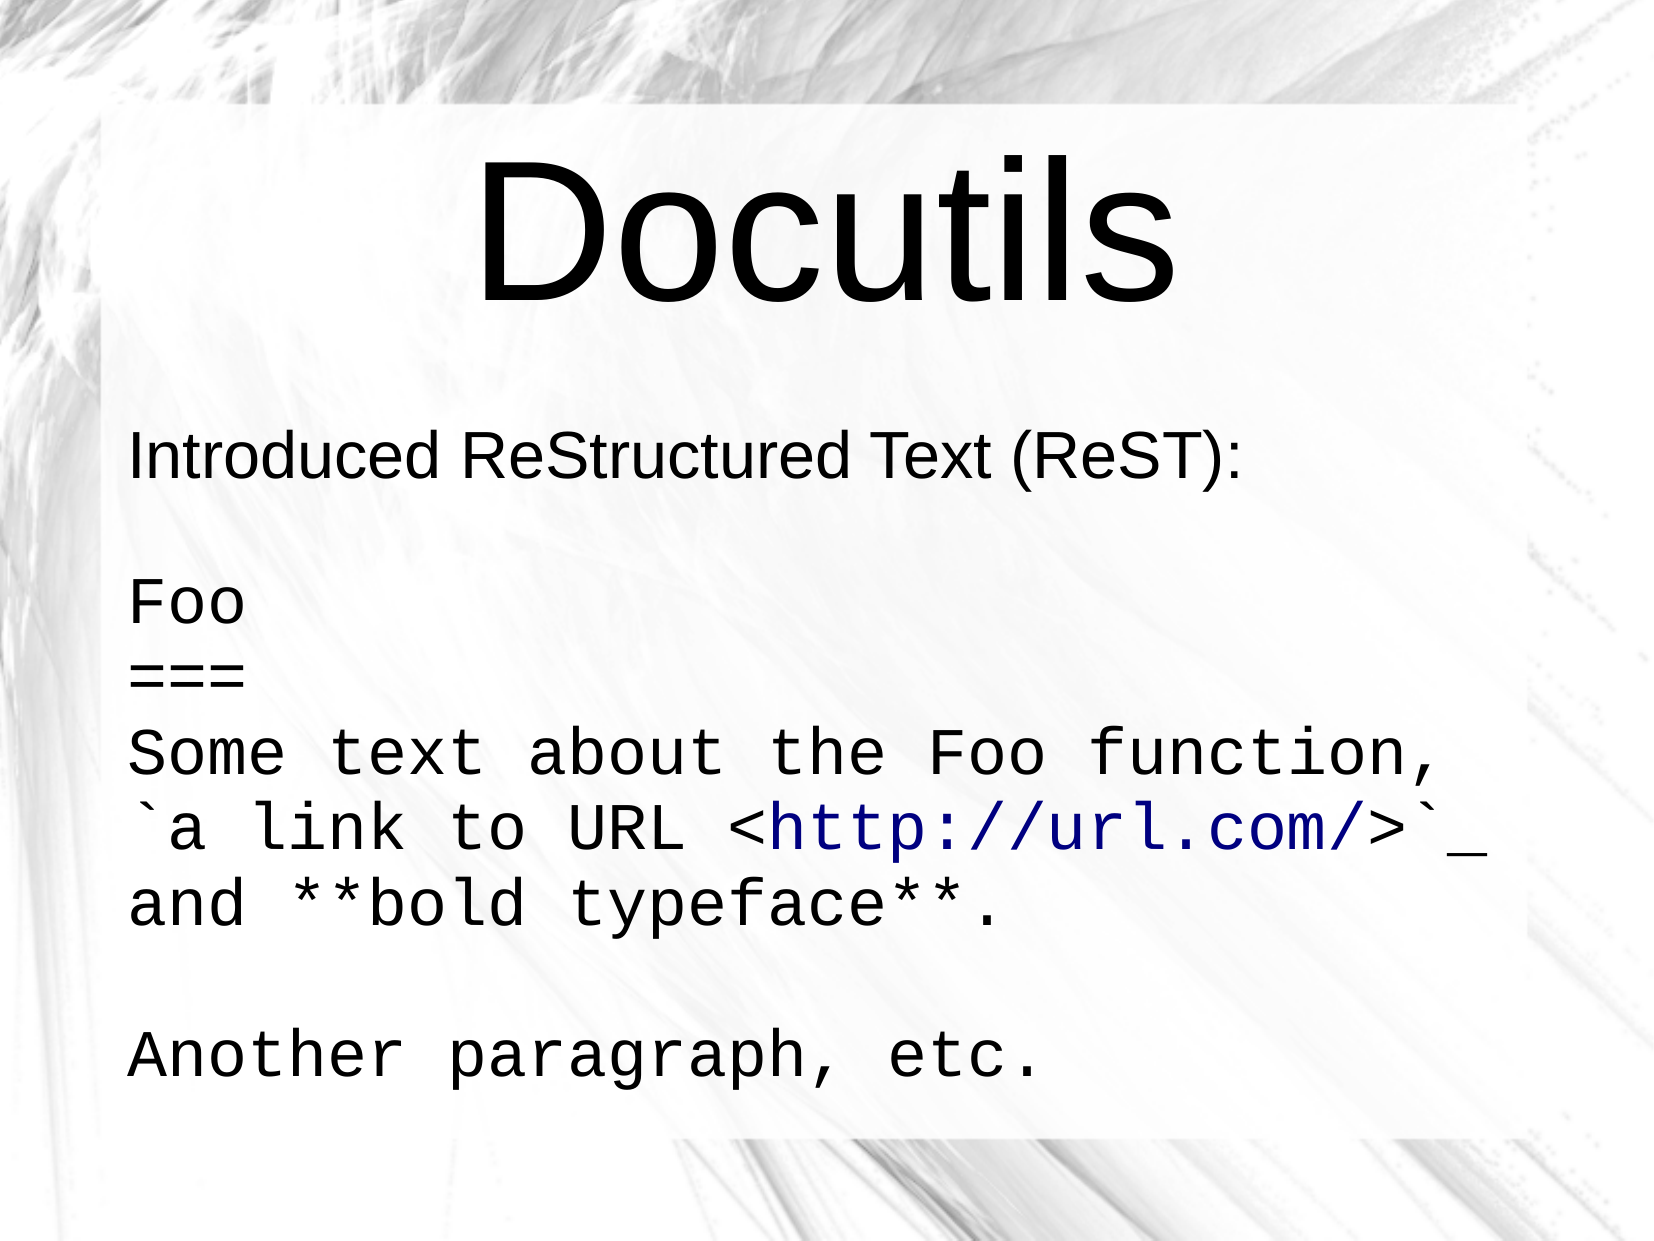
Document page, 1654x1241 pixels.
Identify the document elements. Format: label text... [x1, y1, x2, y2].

picture [0, 0, 1654, 1241]
text_box Docutils Introduced ReStructured Text (ReST): Foo === Some text about the Foo function, `a link to URL <http://url.com/>`_ and **bold typeface**. Another paragraph, etc. [112, 112, 1538, 1104]
